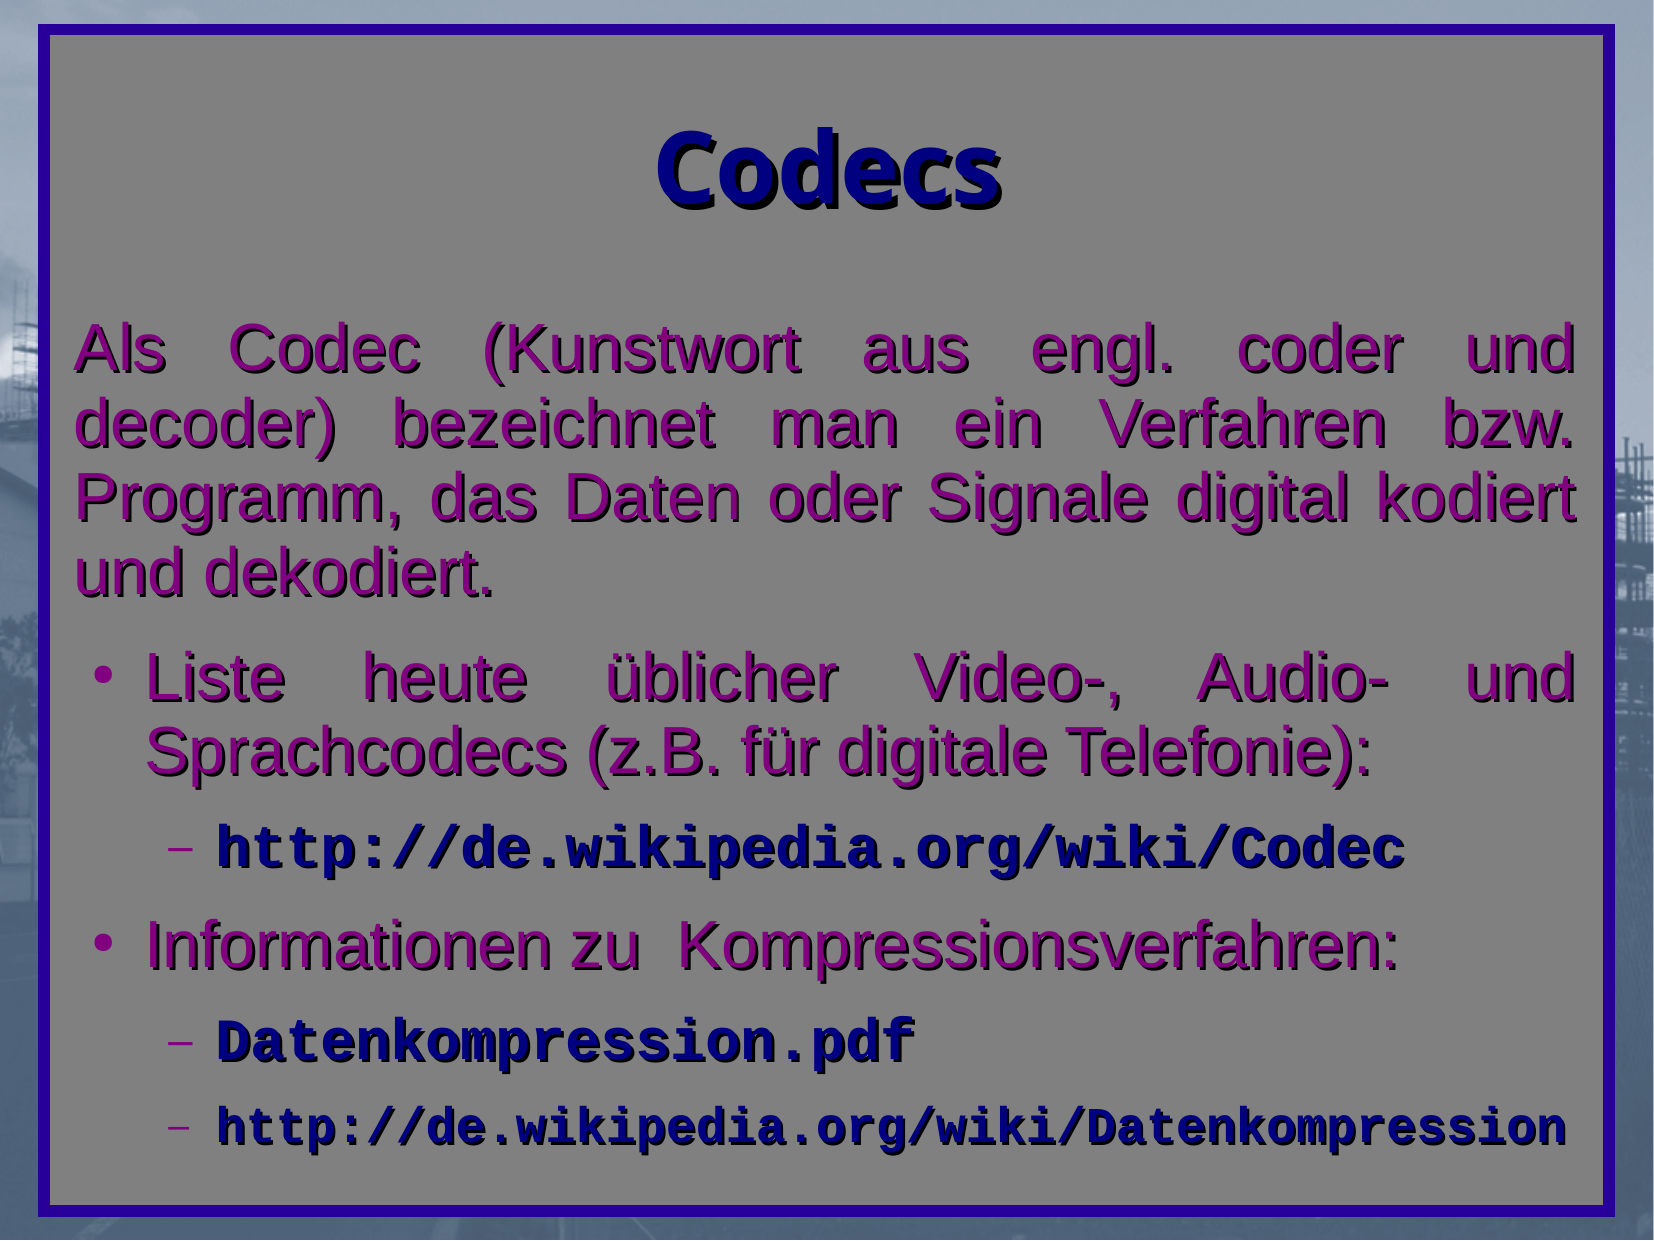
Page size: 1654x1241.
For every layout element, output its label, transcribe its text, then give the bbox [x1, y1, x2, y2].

title Codecs [82, 49, 1571, 281]
list Als Codec (Kunstwort aus engl. coder und decoder) bezeichnet man ein Verfahren bzw. Programm, das Daten oder Signale digital kodiert und dekodiert. Liste heute üblicher Video-, Audio- und Sprachcodecs (z.B. für digitale Telefonie): http://de.wikipedia.org/wiki/Codec Informationen zu Kompressionsverfahren: Datenkompression.pdf http://de.wikipedia.org/wiki/Datenkompression [73, 310, 1577, 1159]
picture [0, 0, 1654, 1240]
